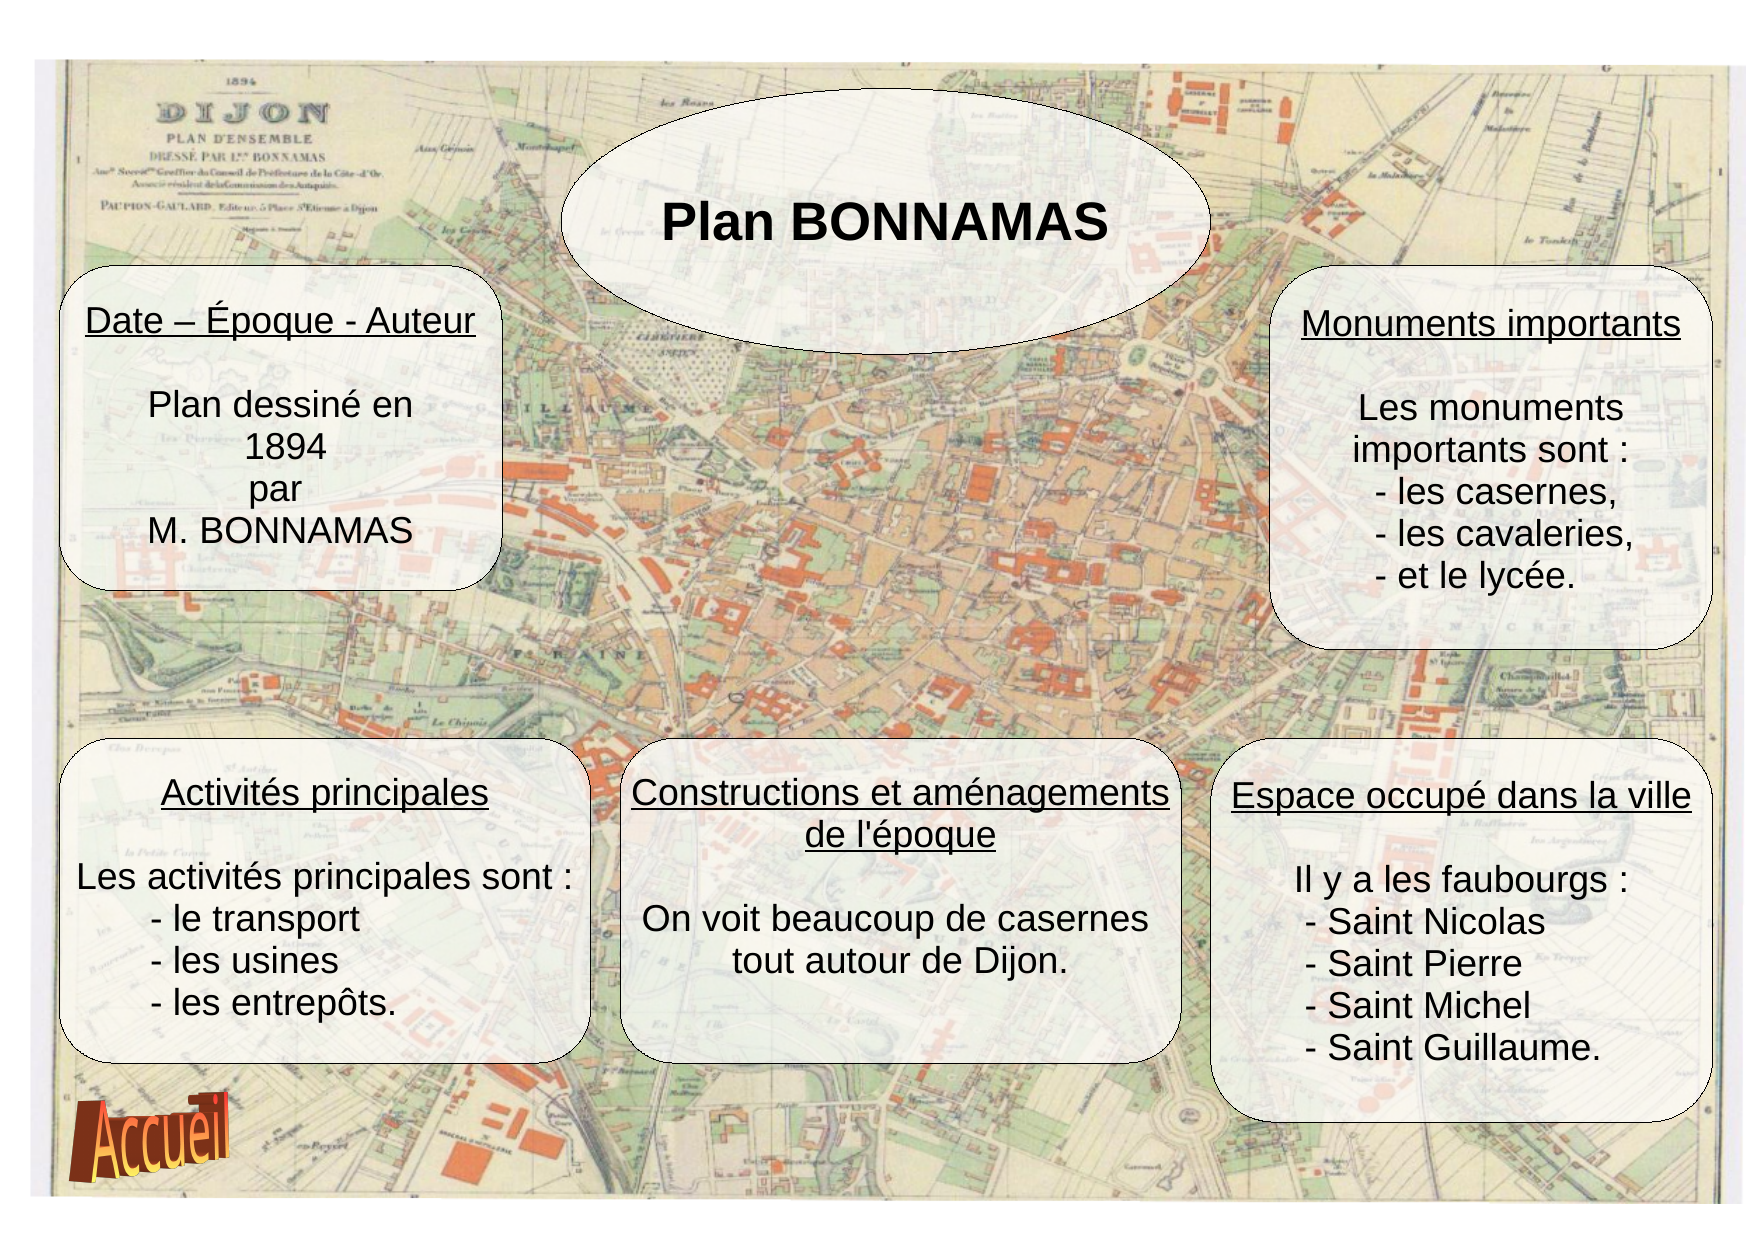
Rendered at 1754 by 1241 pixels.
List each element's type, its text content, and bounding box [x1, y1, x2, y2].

text_box Constructions et aménagements de l'époque On voit beaucoup de casernes tout autour de Dijon. [620, 738, 1182, 1064]
text_box Plan BONNAMAS [561, 88, 1211, 355]
text_box Activités principales Les activités principales sont : - le transport - les usines - les entrepôts. [59, 738, 591, 1064]
picture [29, 59, 1746, 1204]
text_box Espace occupé dans la ville Il y a les faubourgs : - Saint Nicolas - Saint Pierre - Saint Michel - Saint Guillaume. [1210, 738, 1713, 1123]
text_box Monuments importants Les monuments importants sont : - les casernes, - les cavaleries, - et le lycée. [1269, 265, 1713, 650]
text_box Date – Époque - Auteur Plan dessiné en 1894 par M. BONNAMAS [59, 265, 503, 591]
